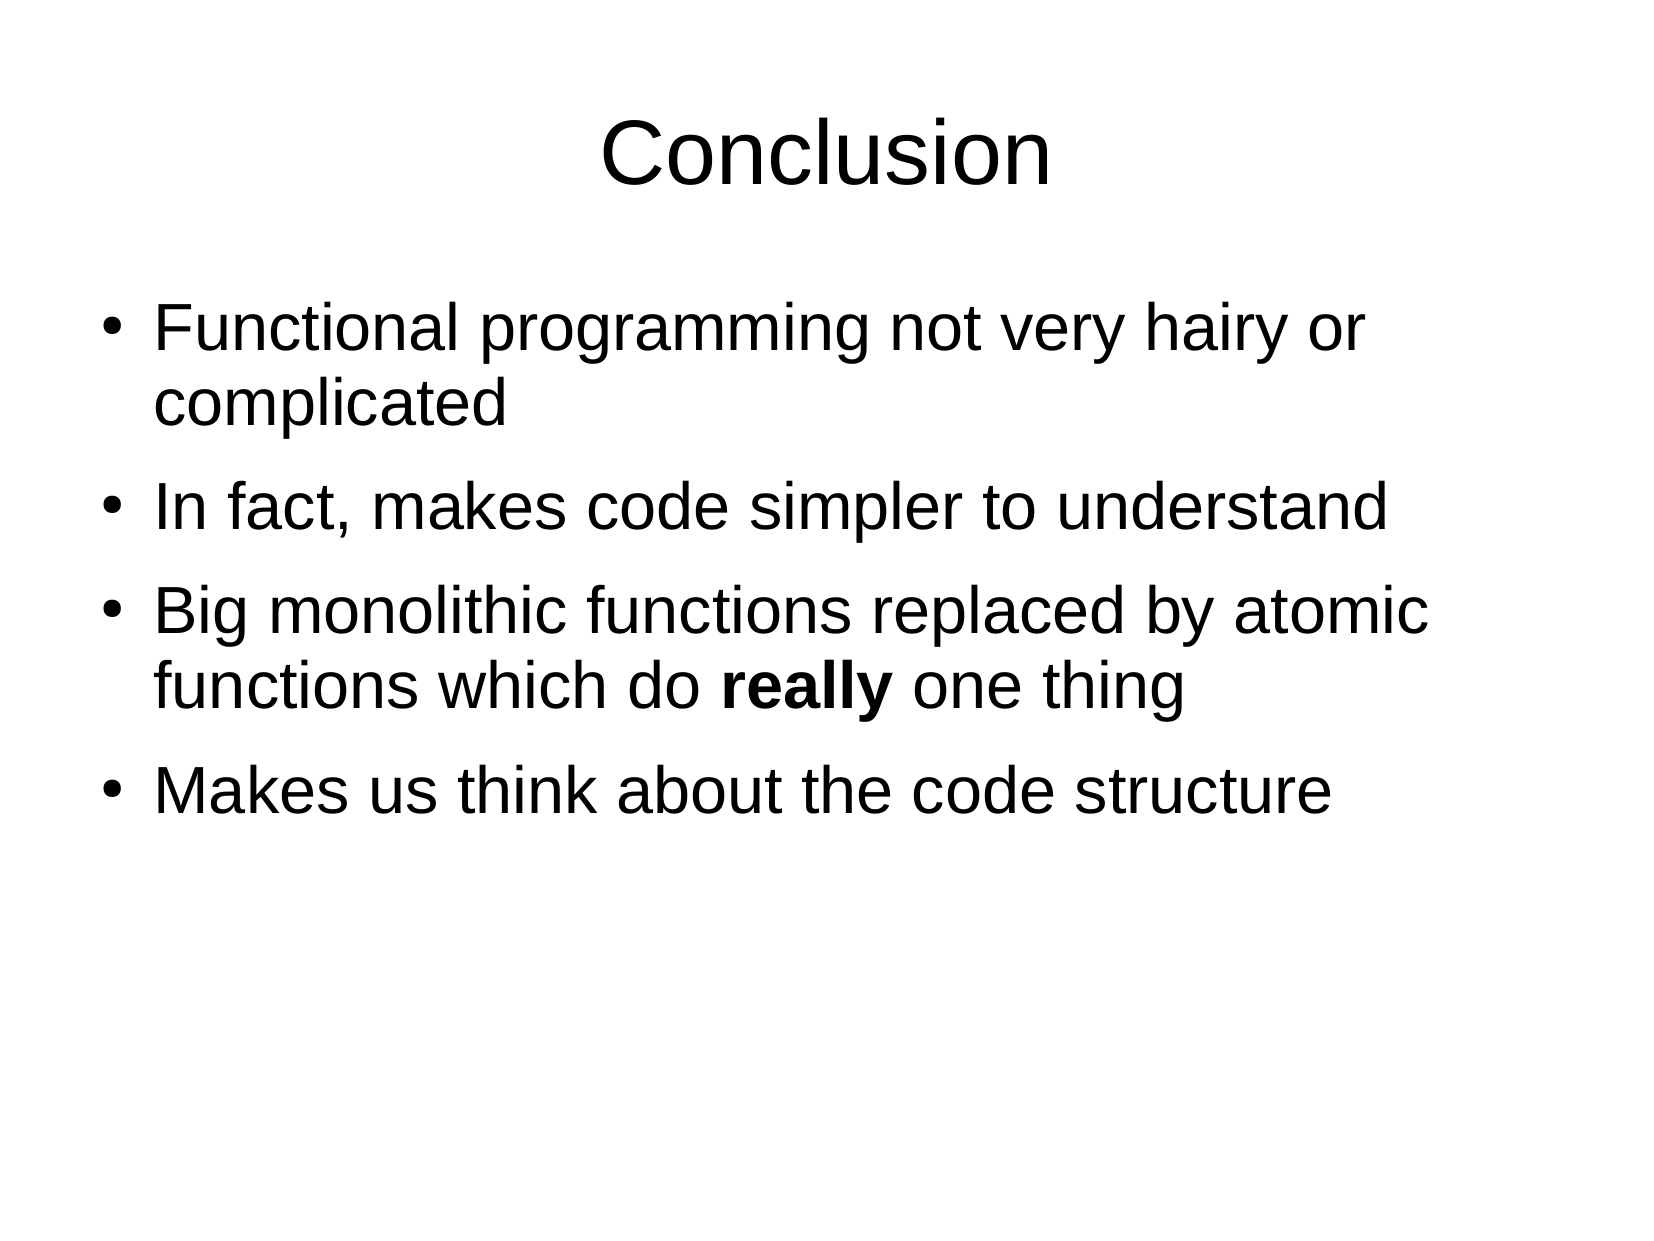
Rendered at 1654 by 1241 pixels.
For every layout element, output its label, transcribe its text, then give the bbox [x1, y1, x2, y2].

list Functional programming not very hairy or complicated In fact, makes code simpler to understand Big monolithic functions replaced by atomic functions which do really one thing Makes us think about the code structure [82, 290, 1571, 1109]
title Conclusion [82, 56, 1571, 250]
